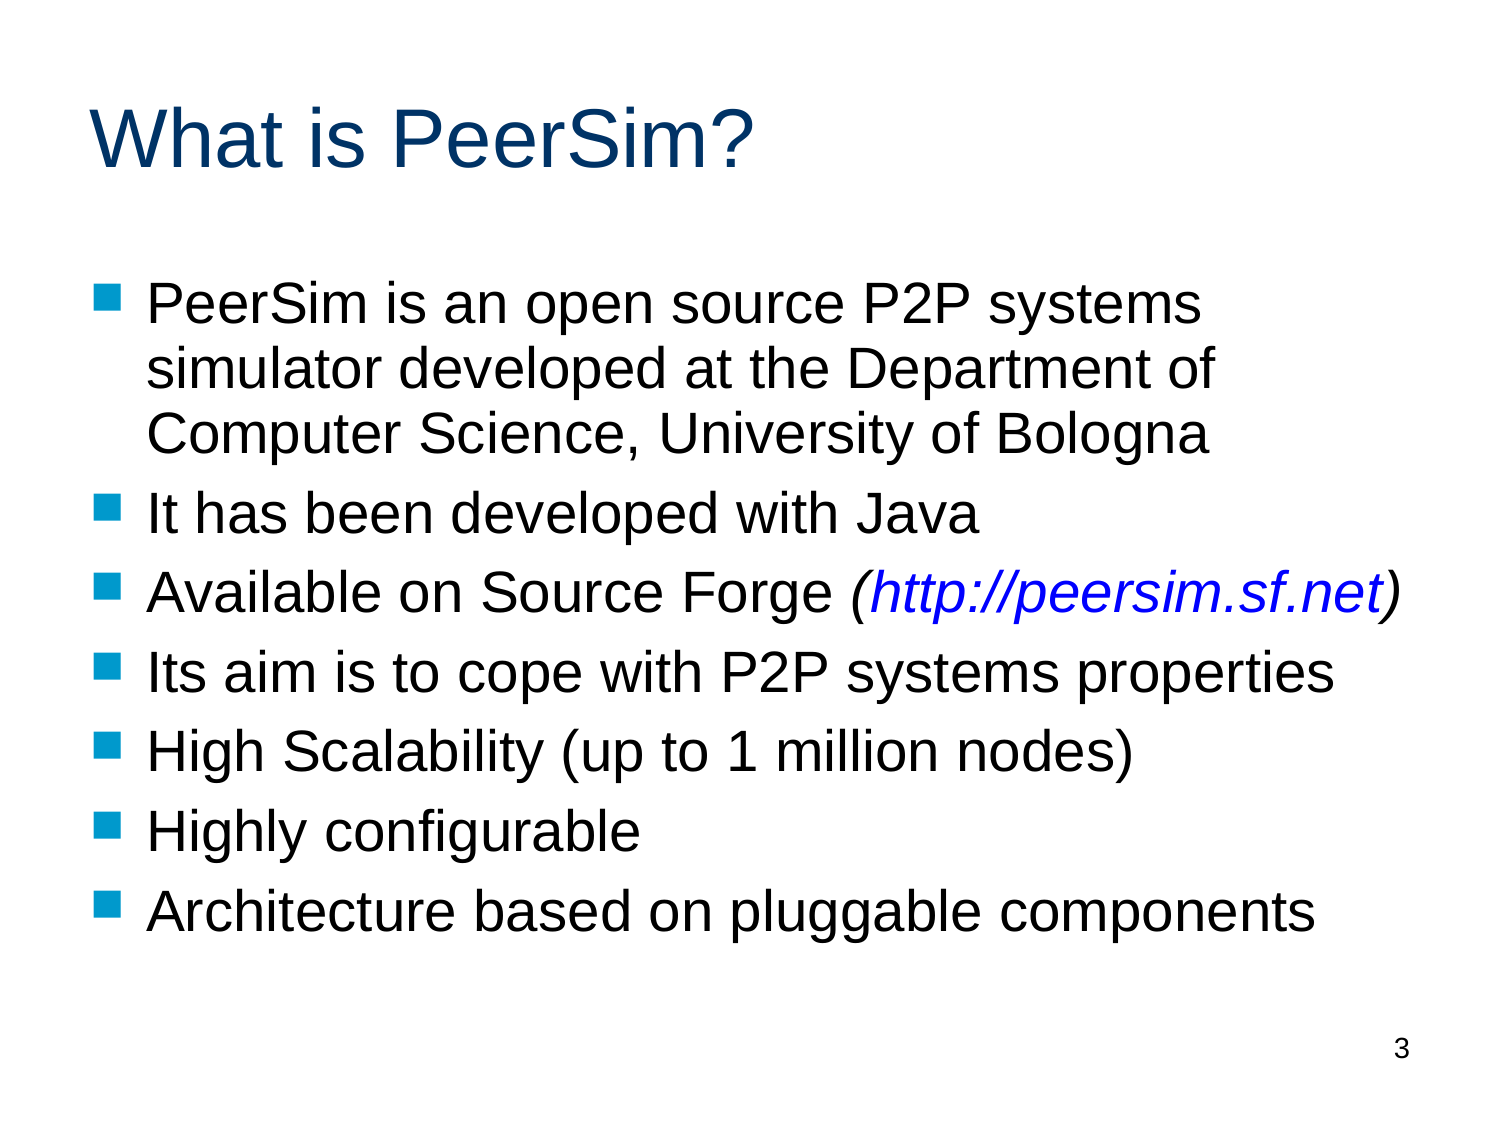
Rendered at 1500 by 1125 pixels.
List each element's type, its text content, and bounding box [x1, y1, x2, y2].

list PeerSim is an open source P2P systems simulator developed at the Department of Computer Science, University of Bologna It has been developed with Java Available on Source Forge (http://peersim.sf.net) Its aim is to cope with P2P systems properties High Scalability (up to 1 million nodes) Highly configurable Architecture based on pluggable components [75, 263, 1425, 1006]
title What is PeerSim? [75, 37, 1425, 241]
